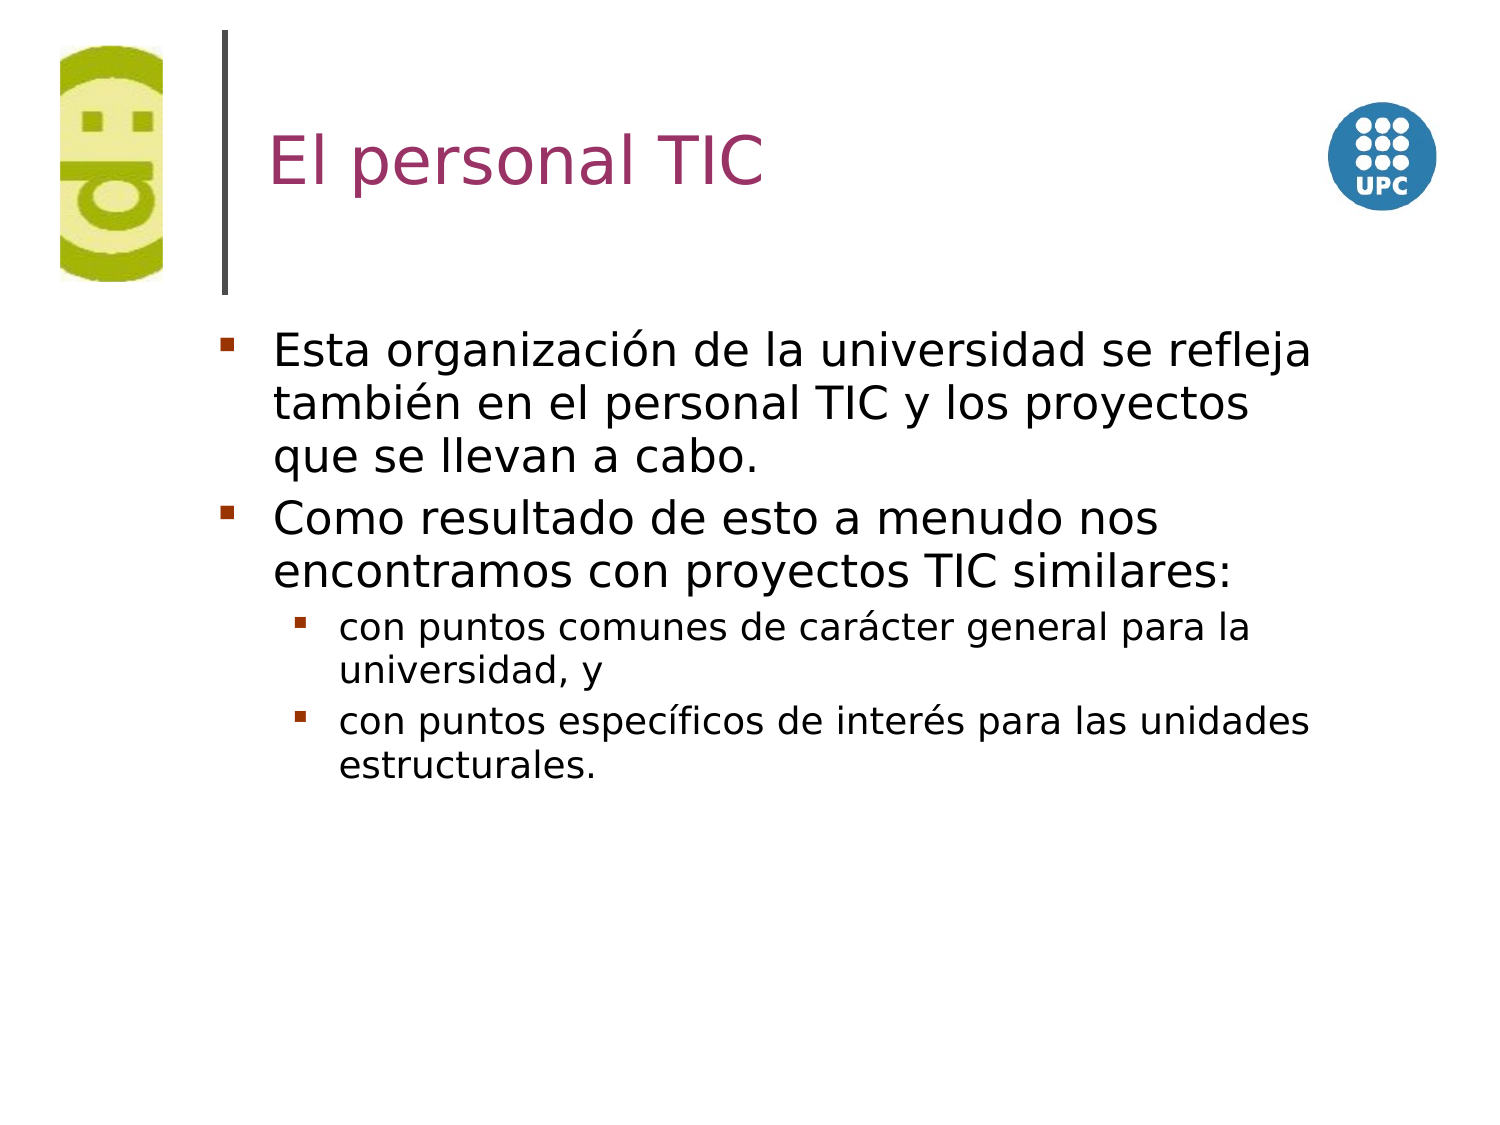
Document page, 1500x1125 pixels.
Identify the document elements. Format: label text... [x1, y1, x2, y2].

list Esta organización de la universidad se refleja también en el personal TIC y los proyectos que se llevan a cabo. Como resultado de esto a menudo nos encontramos con proyectos TIC similares: con puntos comunes de carácter general para la universidad, y con puntos específicos de interés para las unidades estructurales. [202, 316, 1329, 1000]
picture [1329, 96, 1442, 216]
title El personal TIC [252, 67, 1329, 256]
picture [61, 47, 162, 281]
